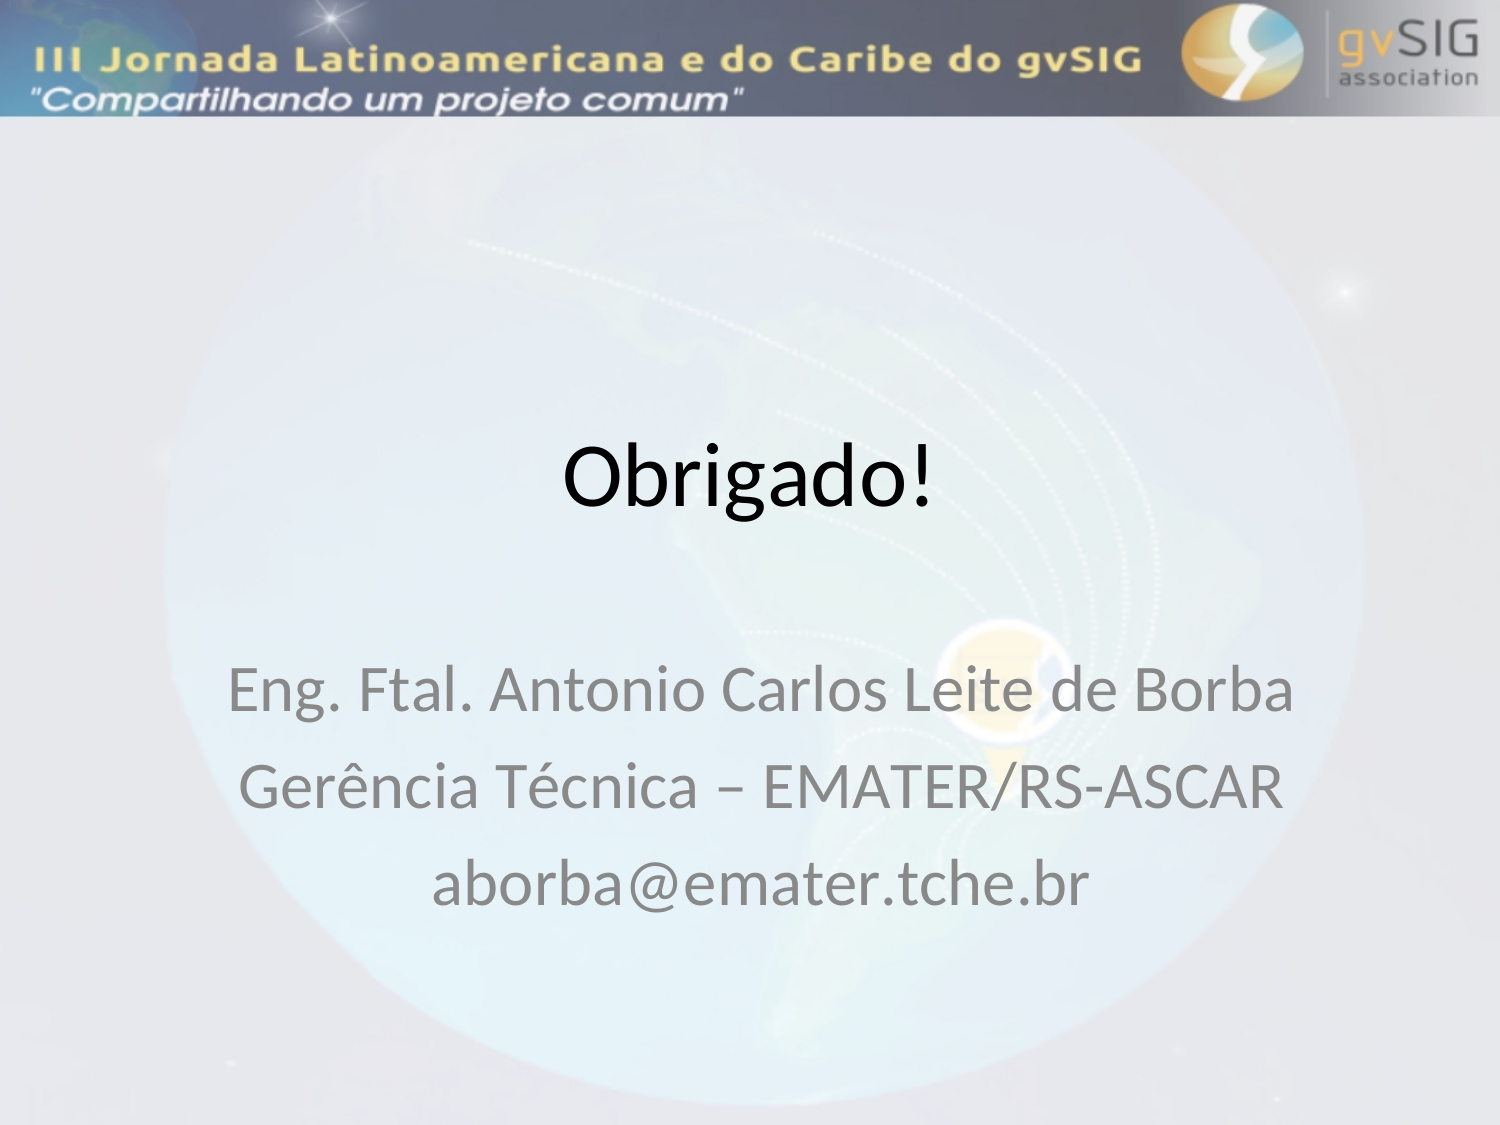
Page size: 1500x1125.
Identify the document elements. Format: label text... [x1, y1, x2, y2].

text_box Eng. Ftal. Antonio Carlos Leite de Borba Gerência Técnica – EMATER/RS-ASCAR aborba@emater.tche.br [147, 637, 1376, 1086]
picture [0, 0, 1500, 1125]
title Obrigado! [112, 349, 1388, 591]
